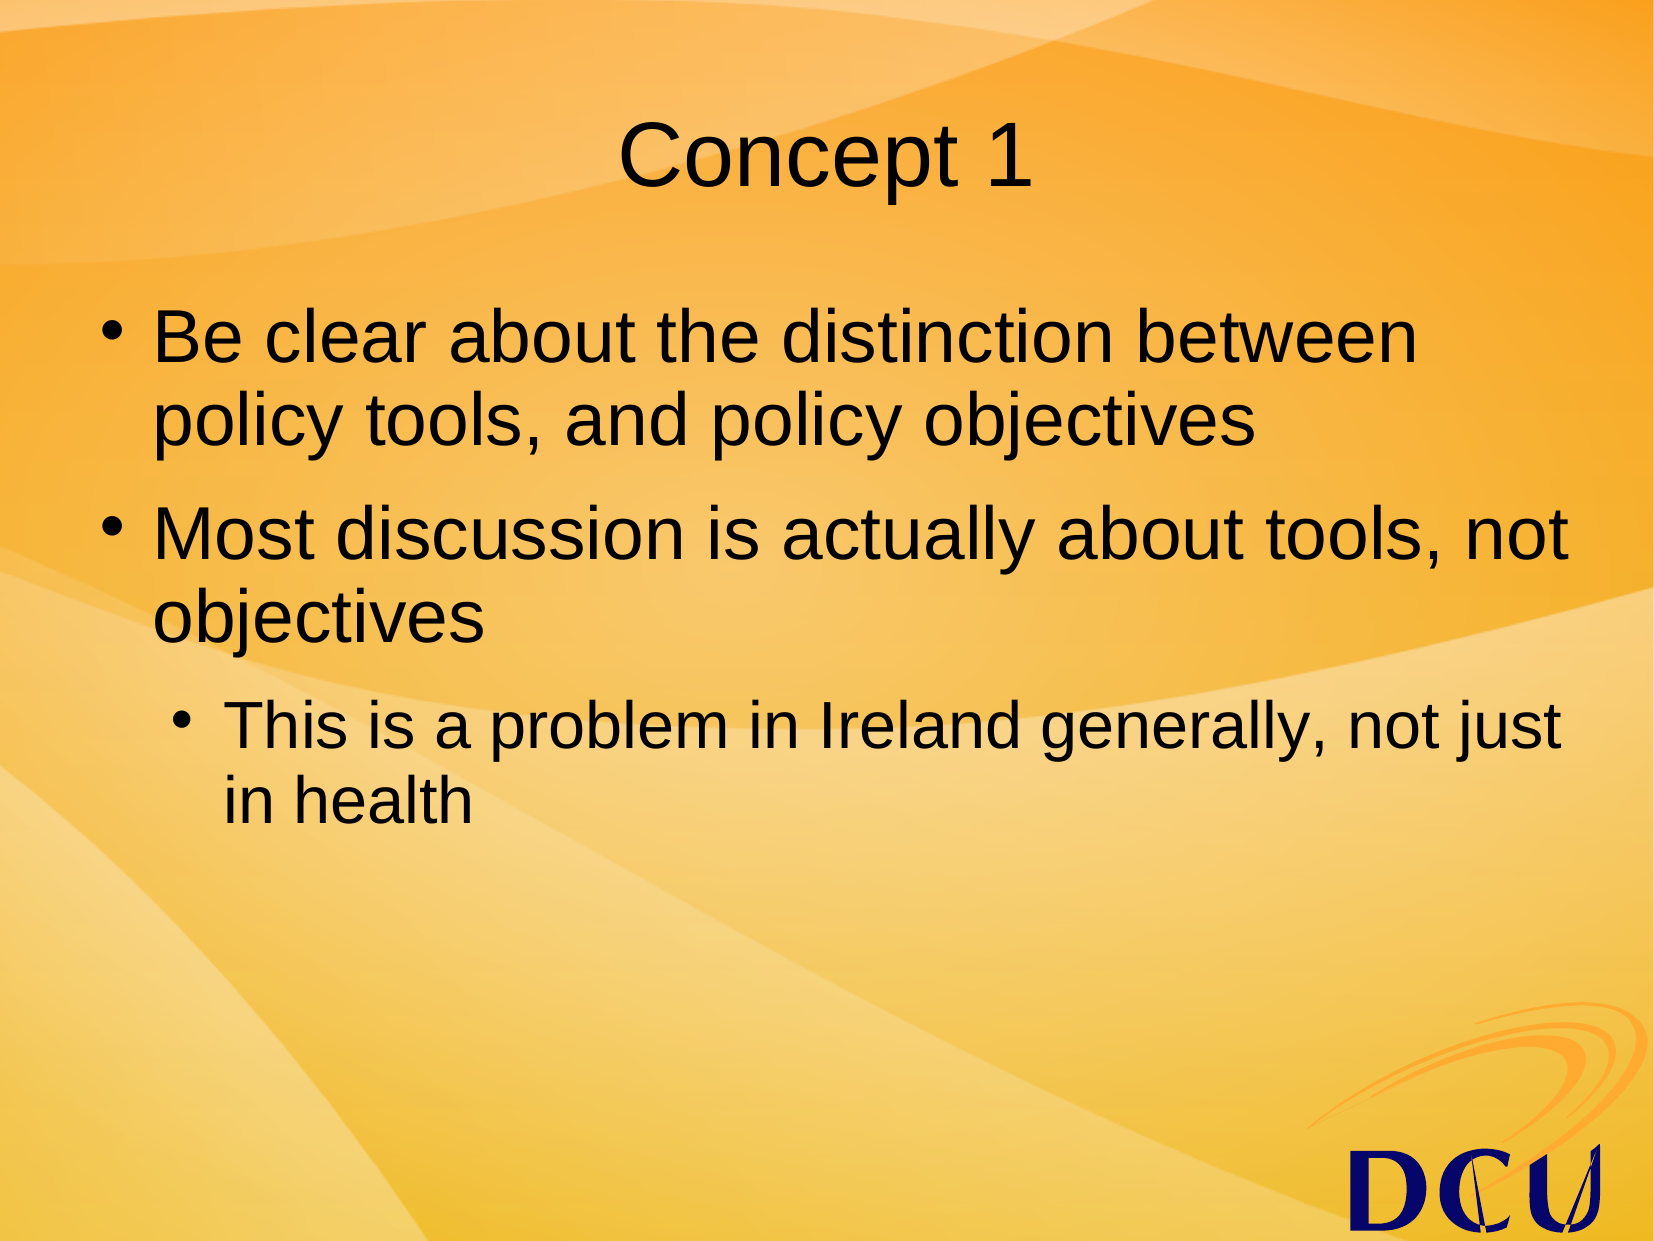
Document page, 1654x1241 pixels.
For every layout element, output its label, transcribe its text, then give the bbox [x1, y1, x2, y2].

list Be clear about the distinction between policy tools, and policy objectives Most discussion is actually about tools, not objectives This is a problem in Ireland generally, not just in health [82, 290, 1571, 1109]
title Concept 1 [82, 49, 1571, 257]
picture [0, 0, 1654, 1241]
